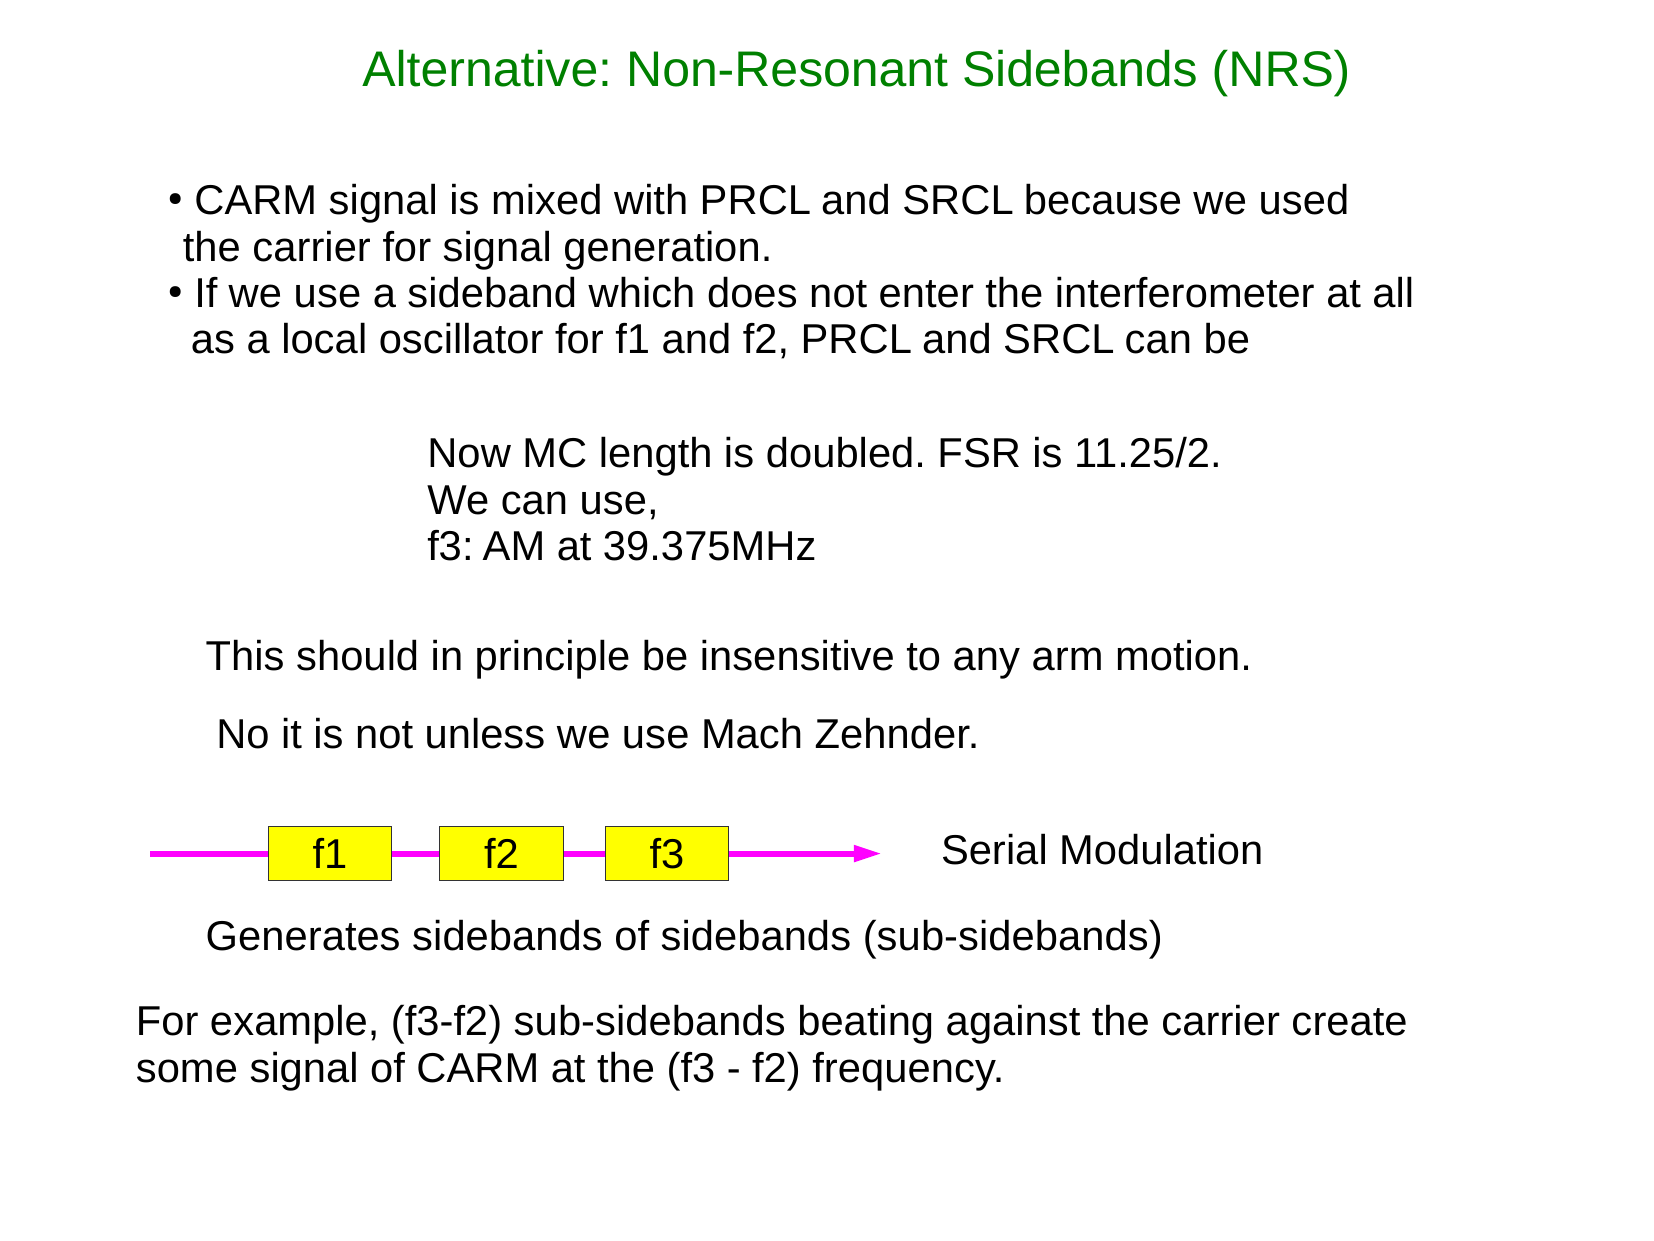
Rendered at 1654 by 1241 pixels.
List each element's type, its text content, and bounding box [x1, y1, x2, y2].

text_box f1 [268, 826, 392, 881]
text_box No it is not unless we use Mach Zehnder. [198, 700, 998, 768]
text_box Generates sidebands of sidebands (sub-sidebands) [187, 901, 1182, 970]
text_box Alternative: Non-Resonant Sidebands (NRS) [344, 30, 1369, 108]
text_box Now MC length is doubled. FSR is 11.25/2. We can use, f3: AM at 39.375MHz [409, 419, 1241, 580]
text_box f2 [439, 826, 564, 881]
text_box For example, (f3-f2) sub-sidebands beating against the carrier create some signal of CARM at the (f3 - f2) frequency. [118, 987, 1427, 1102]
text_box CARM signal is mixed with PRCL and SRCL because we used the carrier for signal generation. If we use a sideband which does not enter the interferometer at all as a local oscillator for f1 and f2, PRCL and SRCL can be [150, 166, 1433, 374]
text_box f3 [605, 826, 729, 881]
text_box This should in principle be insensitive to any arm motion. [187, 622, 1271, 690]
text_box Serial Modulation [923, 816, 1282, 884]
